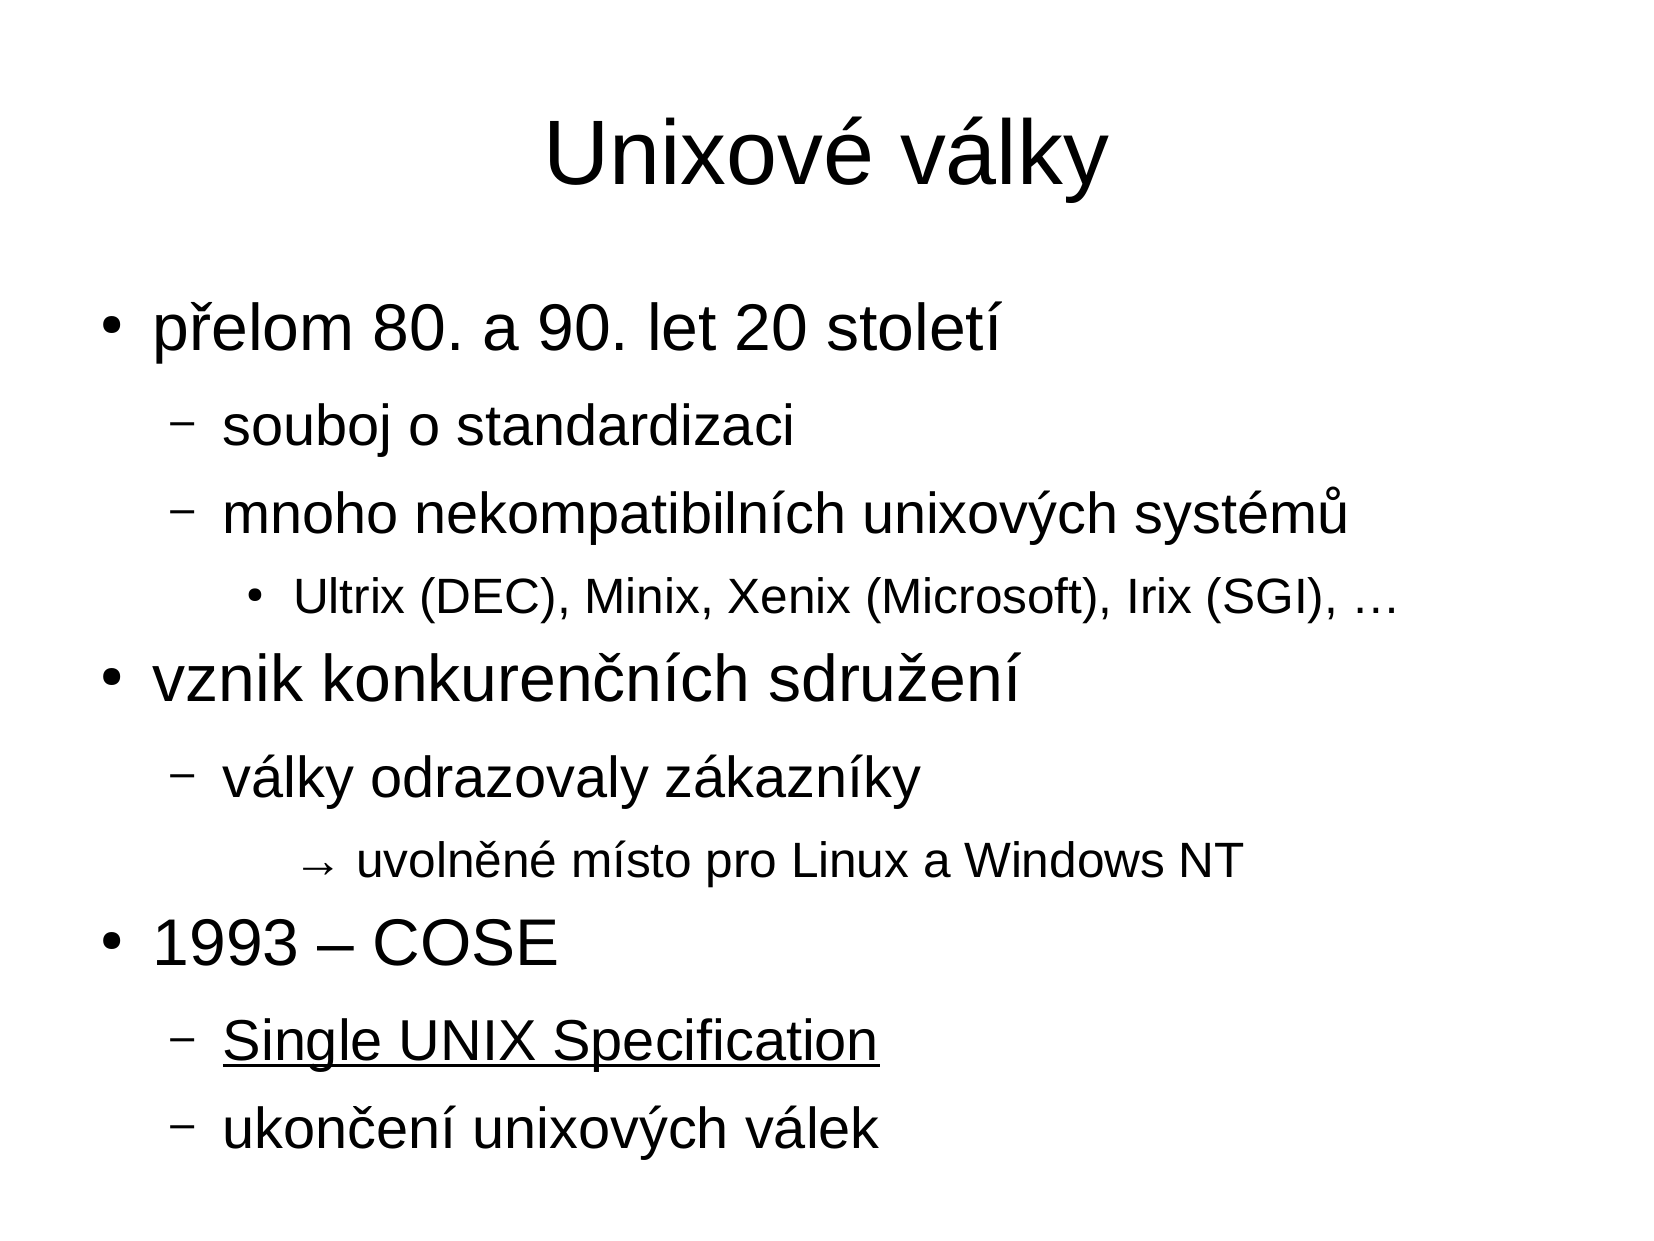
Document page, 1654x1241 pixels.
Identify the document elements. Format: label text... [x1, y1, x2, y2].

title Unixové války [82, 56, 1571, 250]
list přelom 80. a 90. let 20 století souboj o standardizaci mnoho nekompatibilních unixových systémů Ultrix (DEC), Minix, Xenix (Microsoft), Irix (SGI), … vznik konkurenčních sdružení války odrazovaly zákazníky → uvolněné místo pro Linux a Windows NT 1993 – COSE Single UNIX Specification ukončení unixových válek [82, 290, 1571, 1169]
